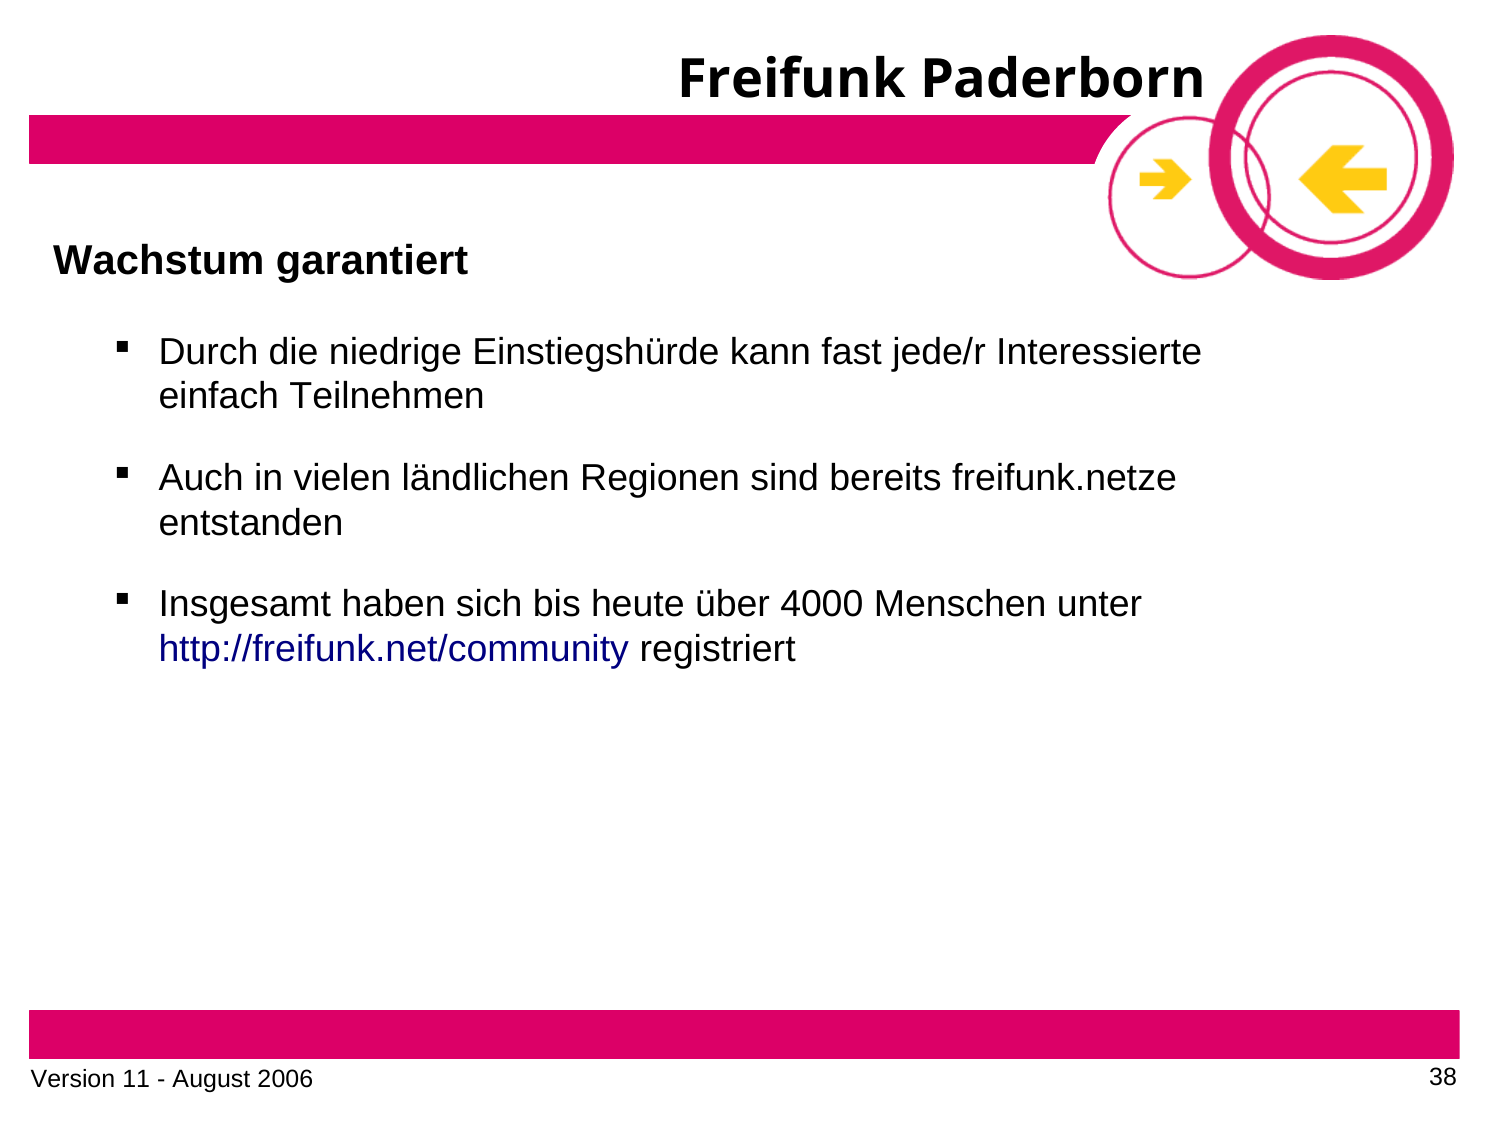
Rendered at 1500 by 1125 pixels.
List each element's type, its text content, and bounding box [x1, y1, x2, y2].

text_box Durch die niedrige Einstiegshürde kann fast jede/r Interessierte einfach Teilnehmen Auch in vielen ländlichen Regionen sind bereits freifunk.netze entstanden Insgesamt haben sich bis heute über 4000 Menschen unter http://freifunk.net/community registriert [84, 248, 1313, 887]
text_box Wachstum garantiert [53, 233, 1046, 313]
picture [1107, 35, 1454, 280]
